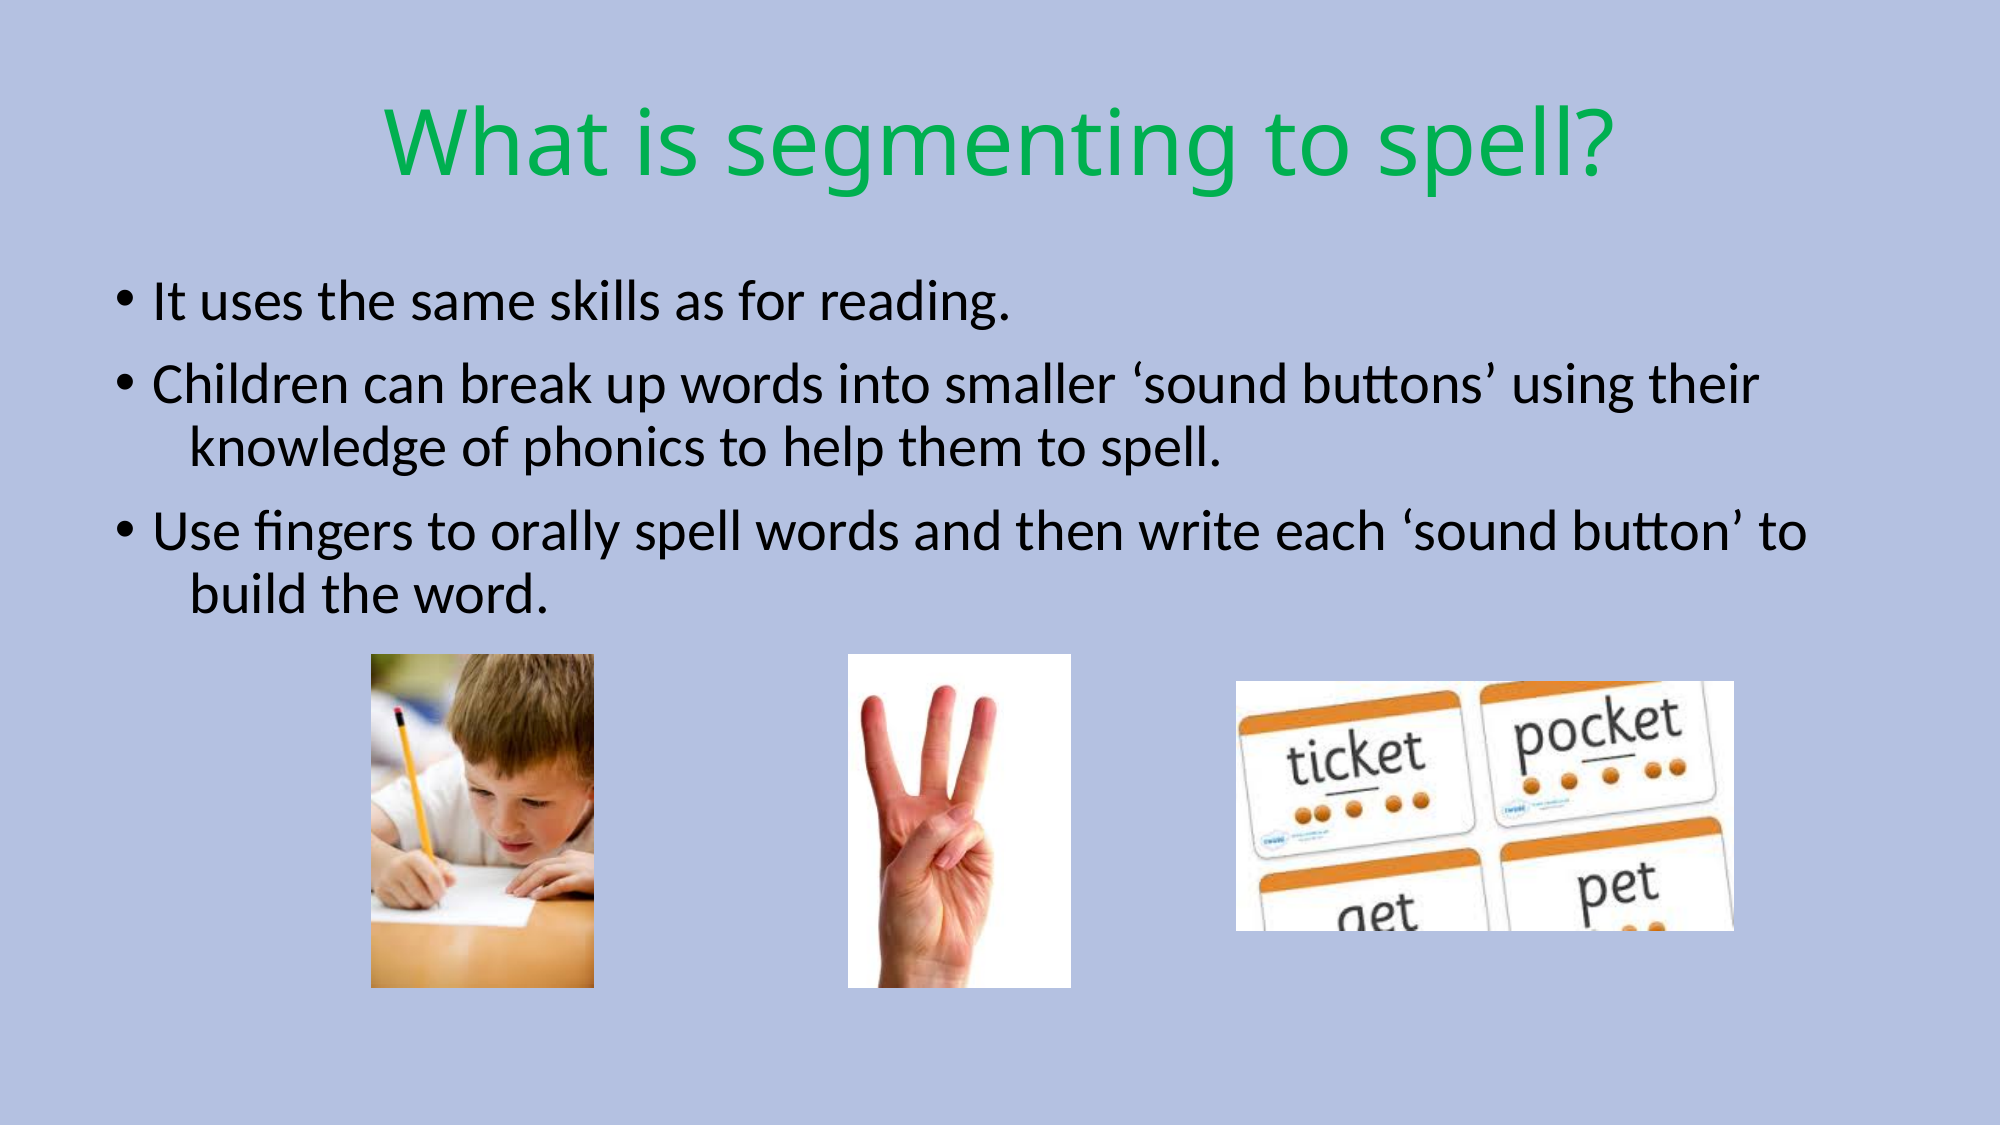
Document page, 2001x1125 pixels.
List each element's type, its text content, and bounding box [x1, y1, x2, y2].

picture [371, 654, 594, 988]
title What is segmenting to spell? [99, 45, 1900, 233]
list It uses the same skills as for reading. Children can break up words into smaller ‘sound buttons’ using their knowledge of phonics to help them to spell. Use fingers to orally spell words and then write each ‘sound button’ to build the word. [99, 262, 1900, 1005]
picture [1236, 681, 1734, 931]
picture [848, 654, 1071, 988]
